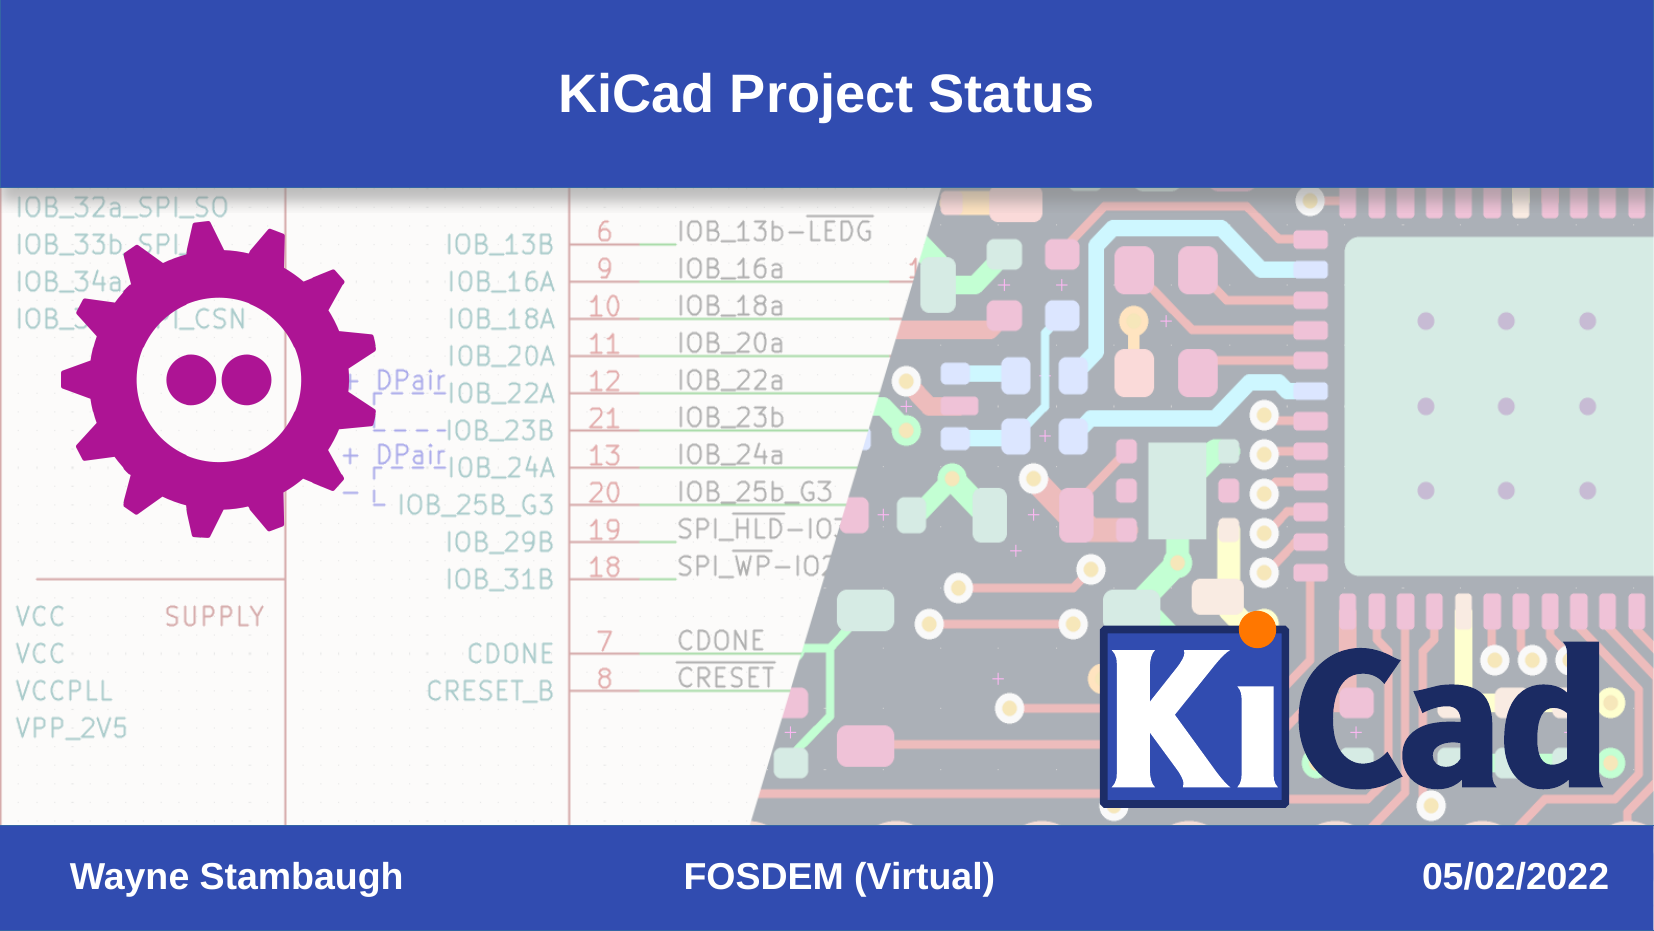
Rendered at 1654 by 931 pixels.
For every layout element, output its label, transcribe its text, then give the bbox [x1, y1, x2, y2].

picture [0, 188, 1654, 825]
text_box [1162, 188, 1651, 226]
text_box [0, 825, 1654, 931]
table_header 05/02/2022 [1101, 848, 1624, 905]
text_box KiCad Project Status [0, 0, 1654, 188]
table_header FOSDEM (Virtual) [578, 848, 1101, 905]
table_header Wayne Stambaugh [55, 848, 578, 905]
